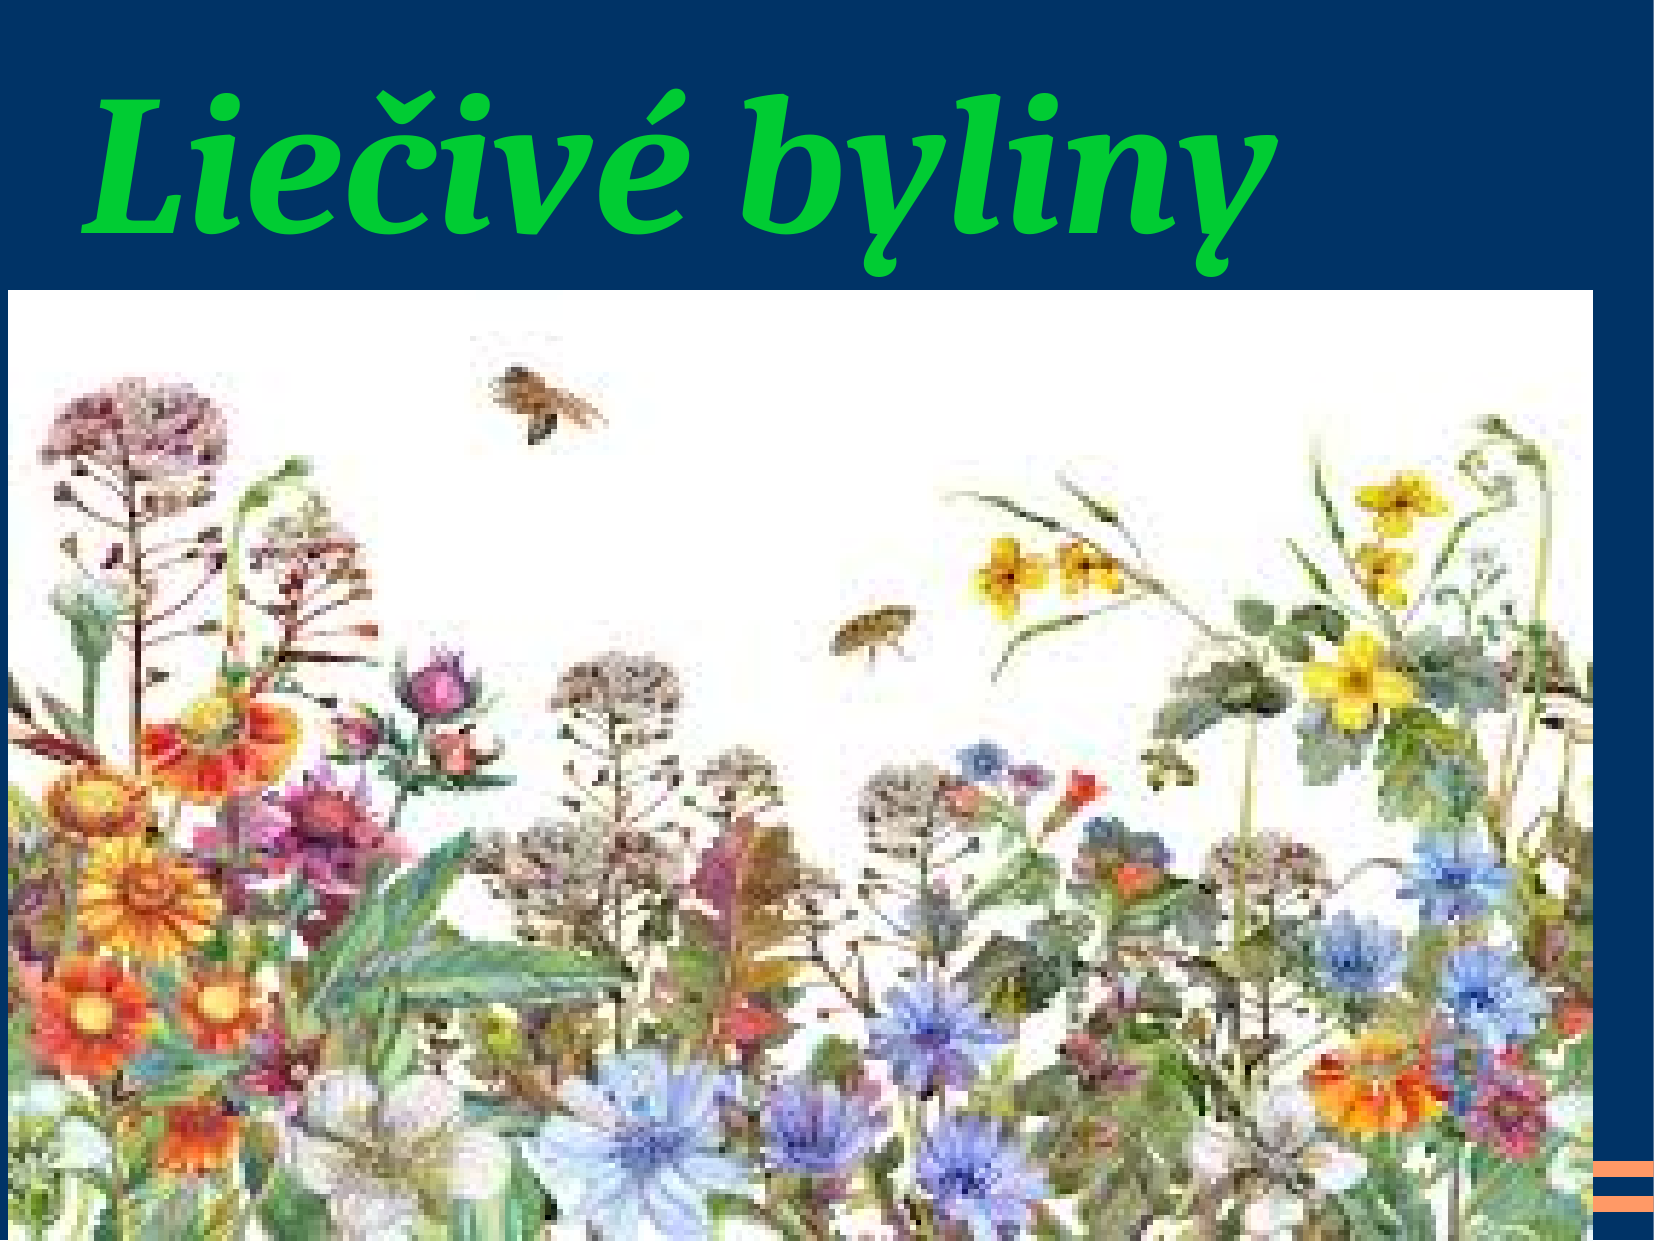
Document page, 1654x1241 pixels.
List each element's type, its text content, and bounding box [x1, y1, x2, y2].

title Liečivé byliny [82, 35, 1571, 271]
picture [8, 290, 1593, 1241]
